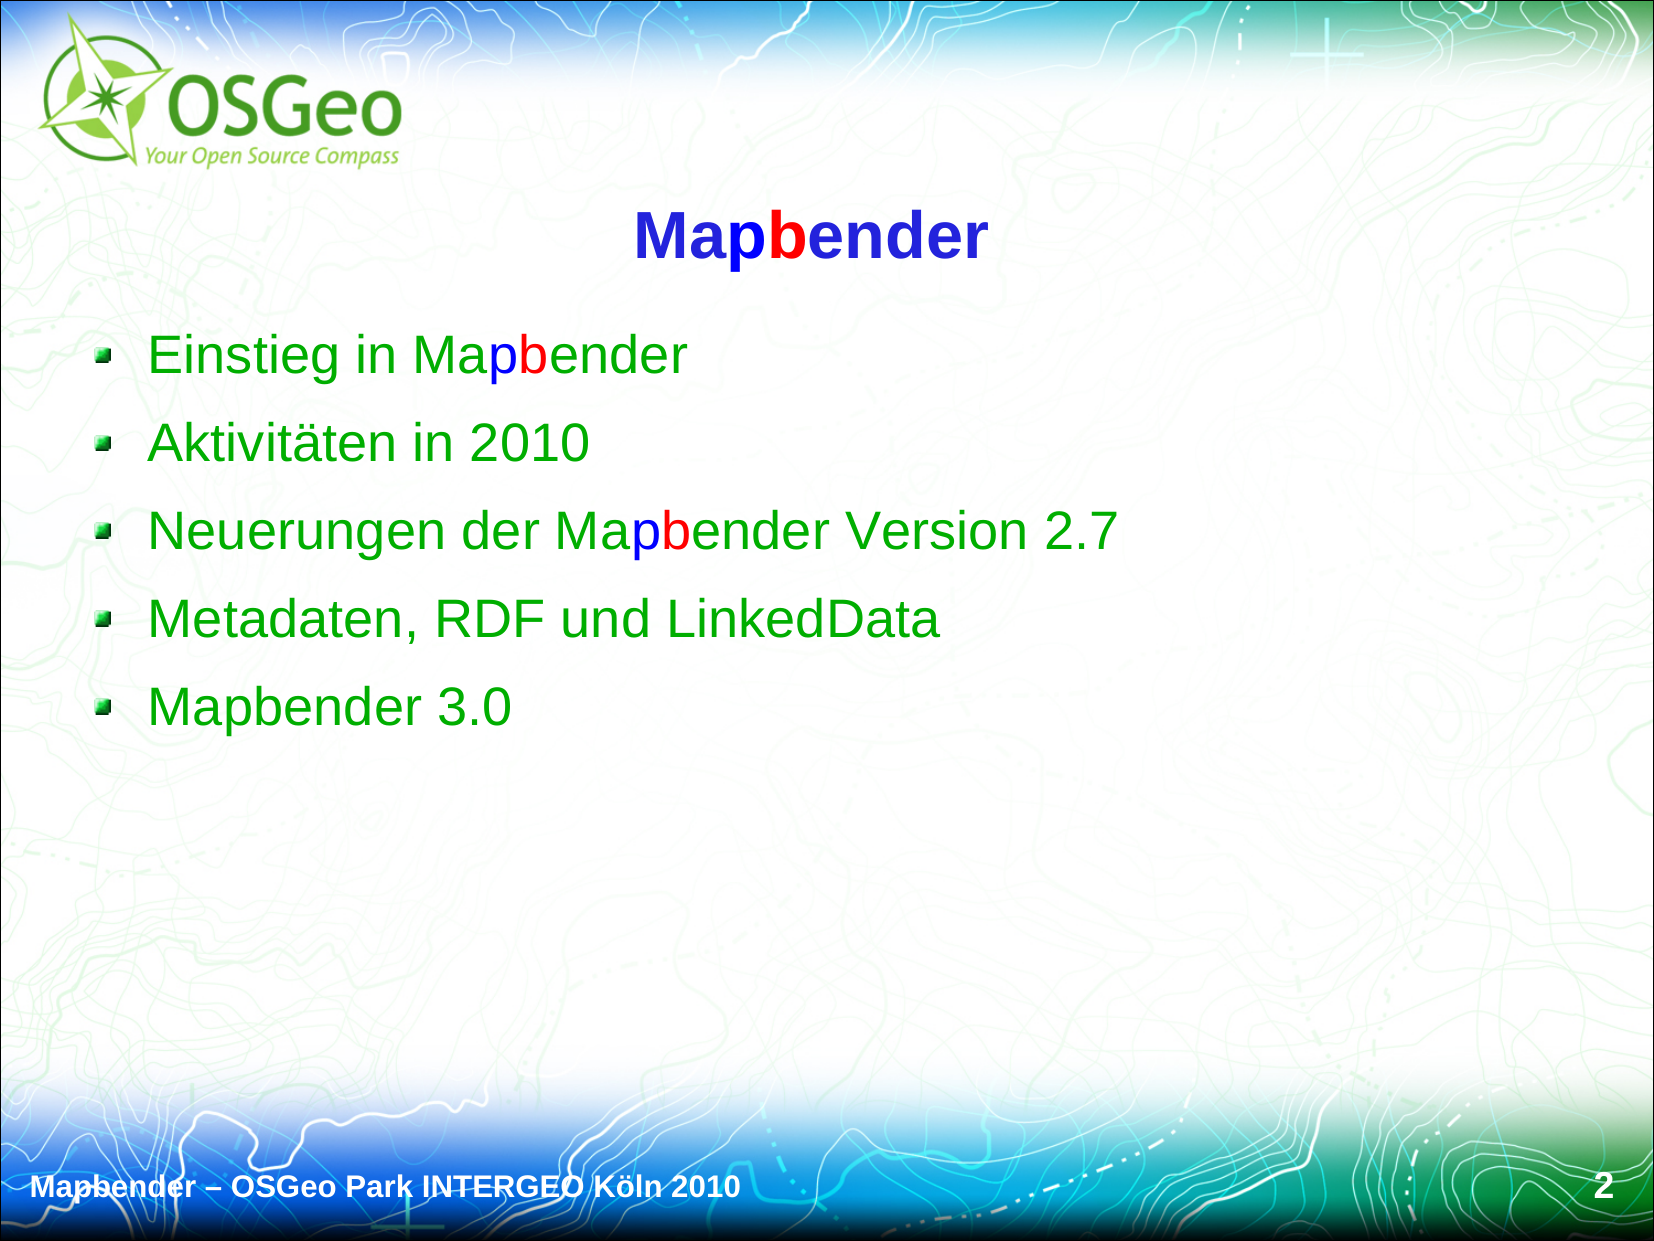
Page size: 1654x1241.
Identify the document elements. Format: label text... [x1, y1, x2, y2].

title Mapbender [76, 147, 1565, 323]
picture [1, 1, 1653, 1240]
list Einstieg in Mapbender Aktivitäten in 2010 Neuerungen der Mapbender Version 2.7 Metadaten, RDF und LinkedData Mapbender 3.0 [76, 324, 1565, 1144]
